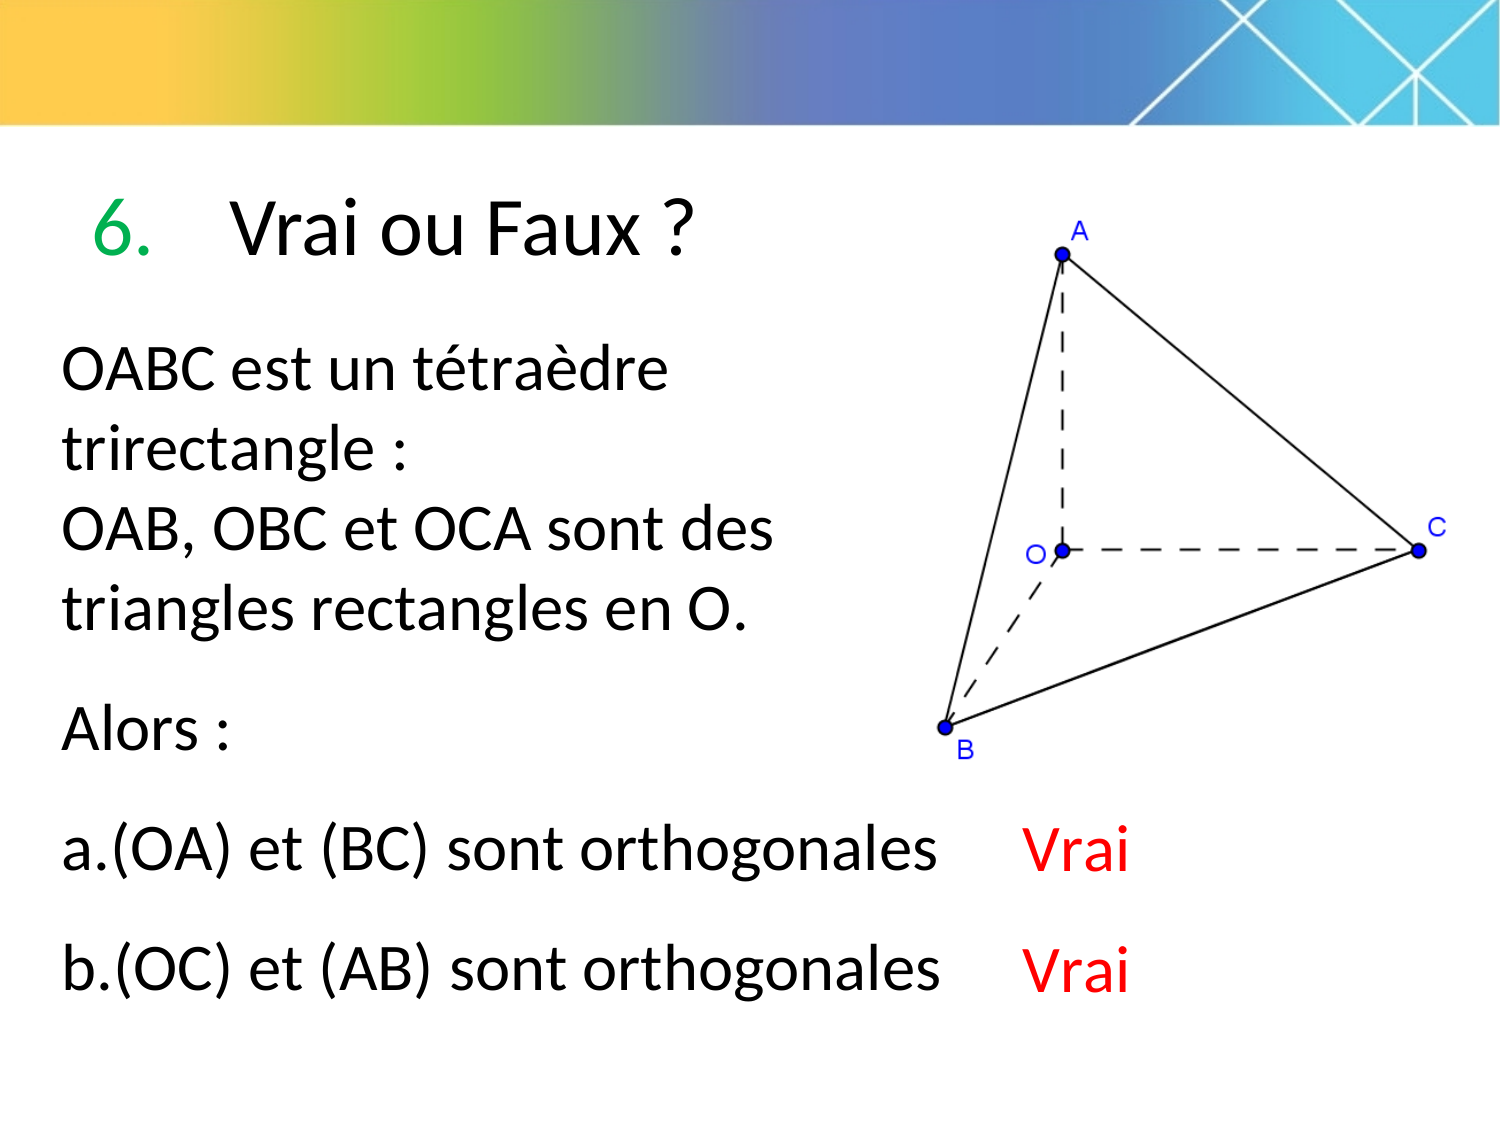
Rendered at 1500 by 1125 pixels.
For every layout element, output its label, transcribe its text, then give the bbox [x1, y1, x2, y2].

picture [839, 199, 1500, 773]
text_box OABC est un tétraèdre trirectangle : OAB, OBC et OCA sont des triangles rectangles en O. Alors : (OA) et (BC) sont orthogonales (OC) et (AB) sont orthogonales [46, 316, 985, 1012]
picture [0, 0, 1500, 127]
text_box Vrai [1007, 797, 1196, 893]
text_box Vrai [1007, 917, 1196, 1014]
title Vrai ou Faux ? [76, 128, 1500, 315]
